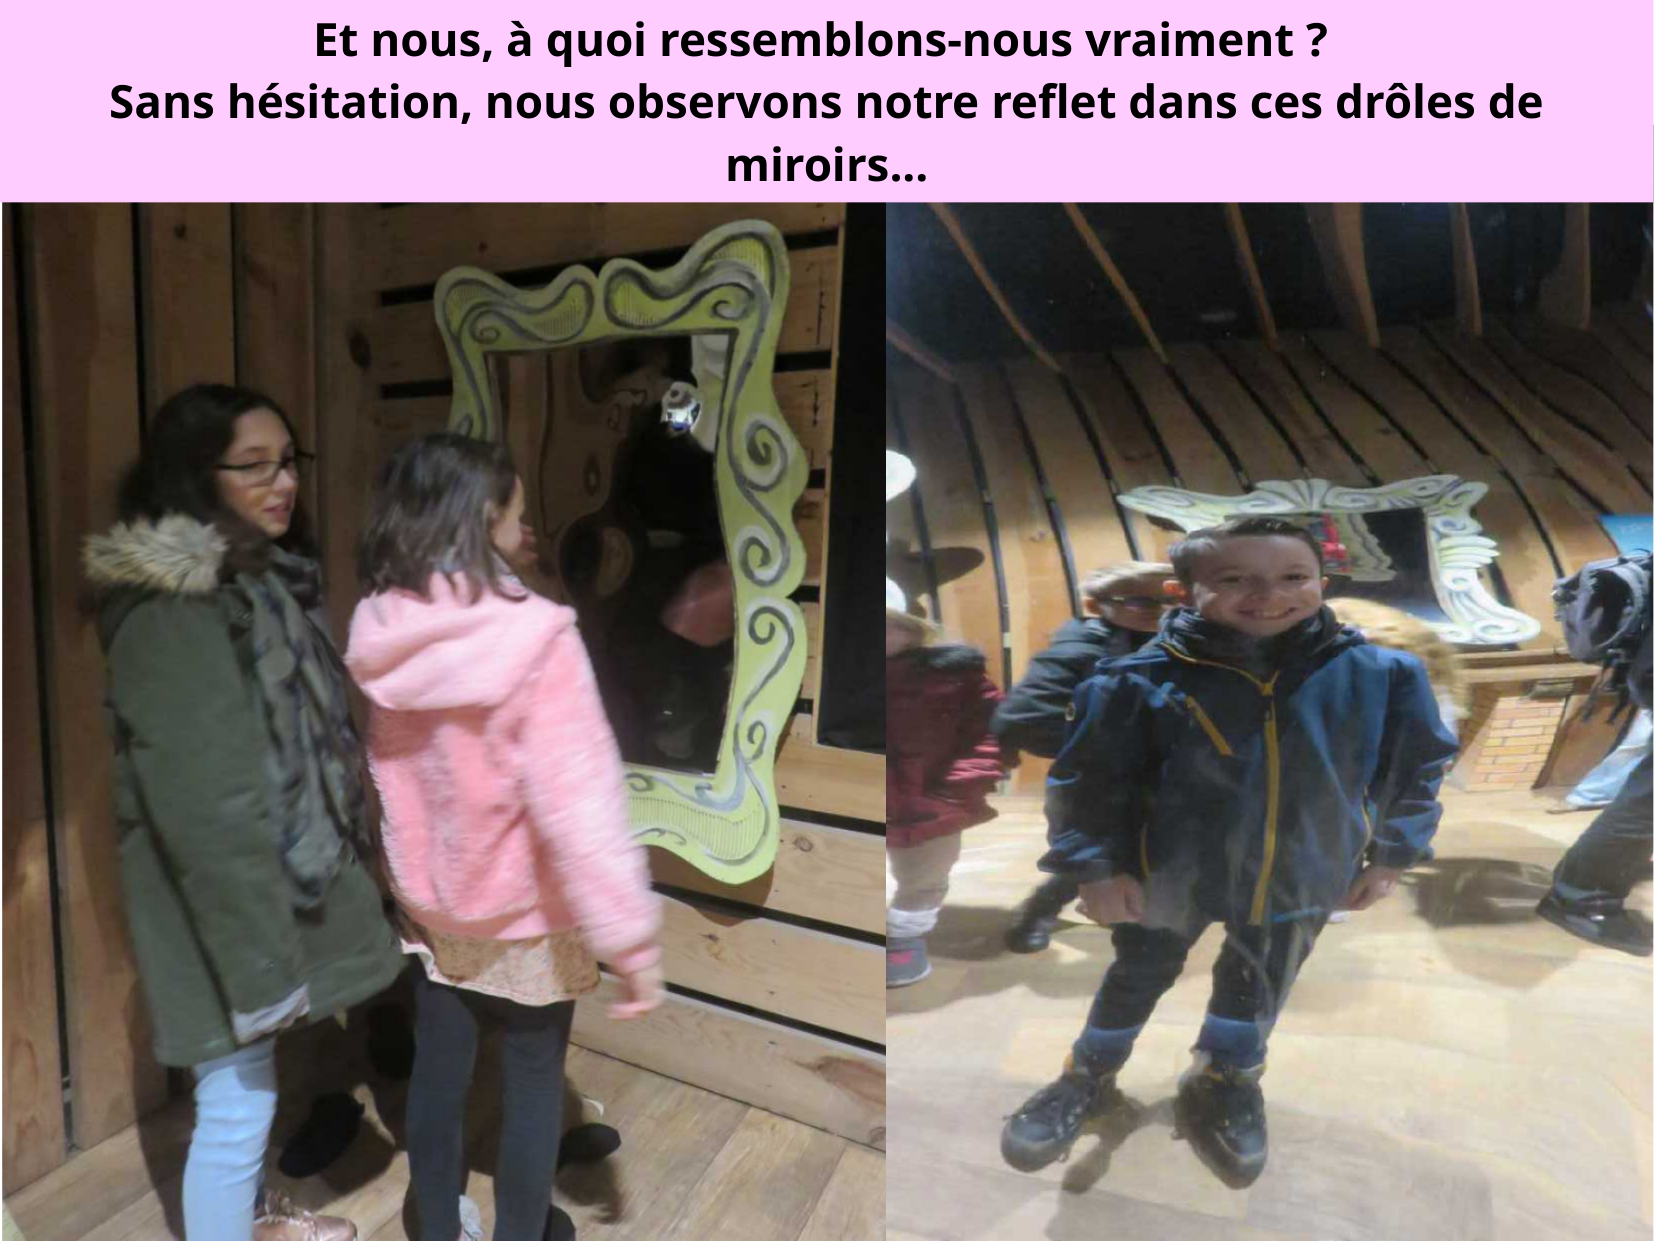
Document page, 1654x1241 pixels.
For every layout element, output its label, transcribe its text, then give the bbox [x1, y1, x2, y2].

picture [1, 203, 1654, 1241]
text_box Et nous, à quoi ressemblons-nous vraiment ? Sans hésitation, nous observons notre reflet dans ces drôles de miroirs... [0, 0, 1654, 130]
